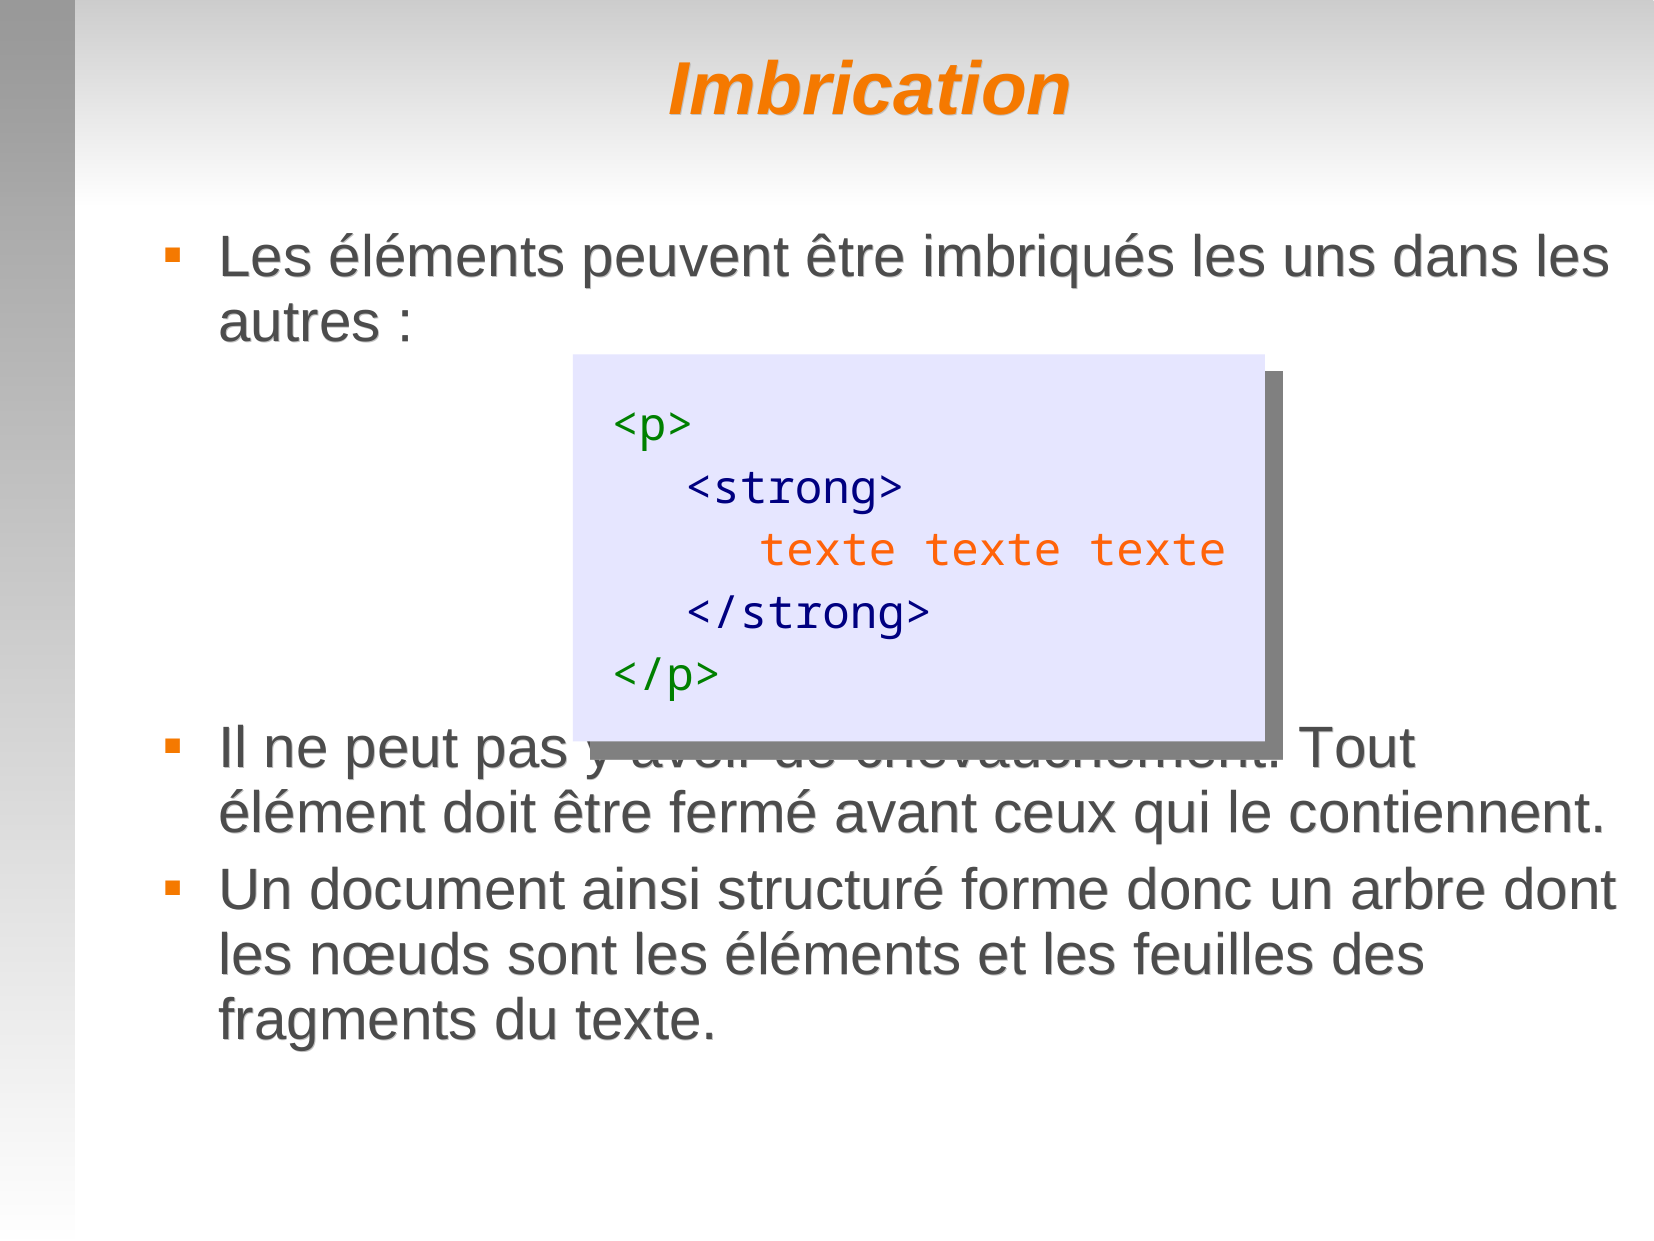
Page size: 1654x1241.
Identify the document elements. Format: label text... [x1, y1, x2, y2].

title Imbrication [88, 0, 1654, 178]
list Les éléments peuvent être imbriqués les uns dans les autres : Il ne peut pas y avoir de chevauchement. Tout élément doit être fermé avant ceux qui le contiennent. Un document ainsi structuré forme donc un arbre dont les nœuds sont les éléments et les feuilles des fragments du texte. [147, 224, 1625, 1227]
text_box <p> <strong> texte texte texte </strong> </p> [572, 354, 1265, 696]
